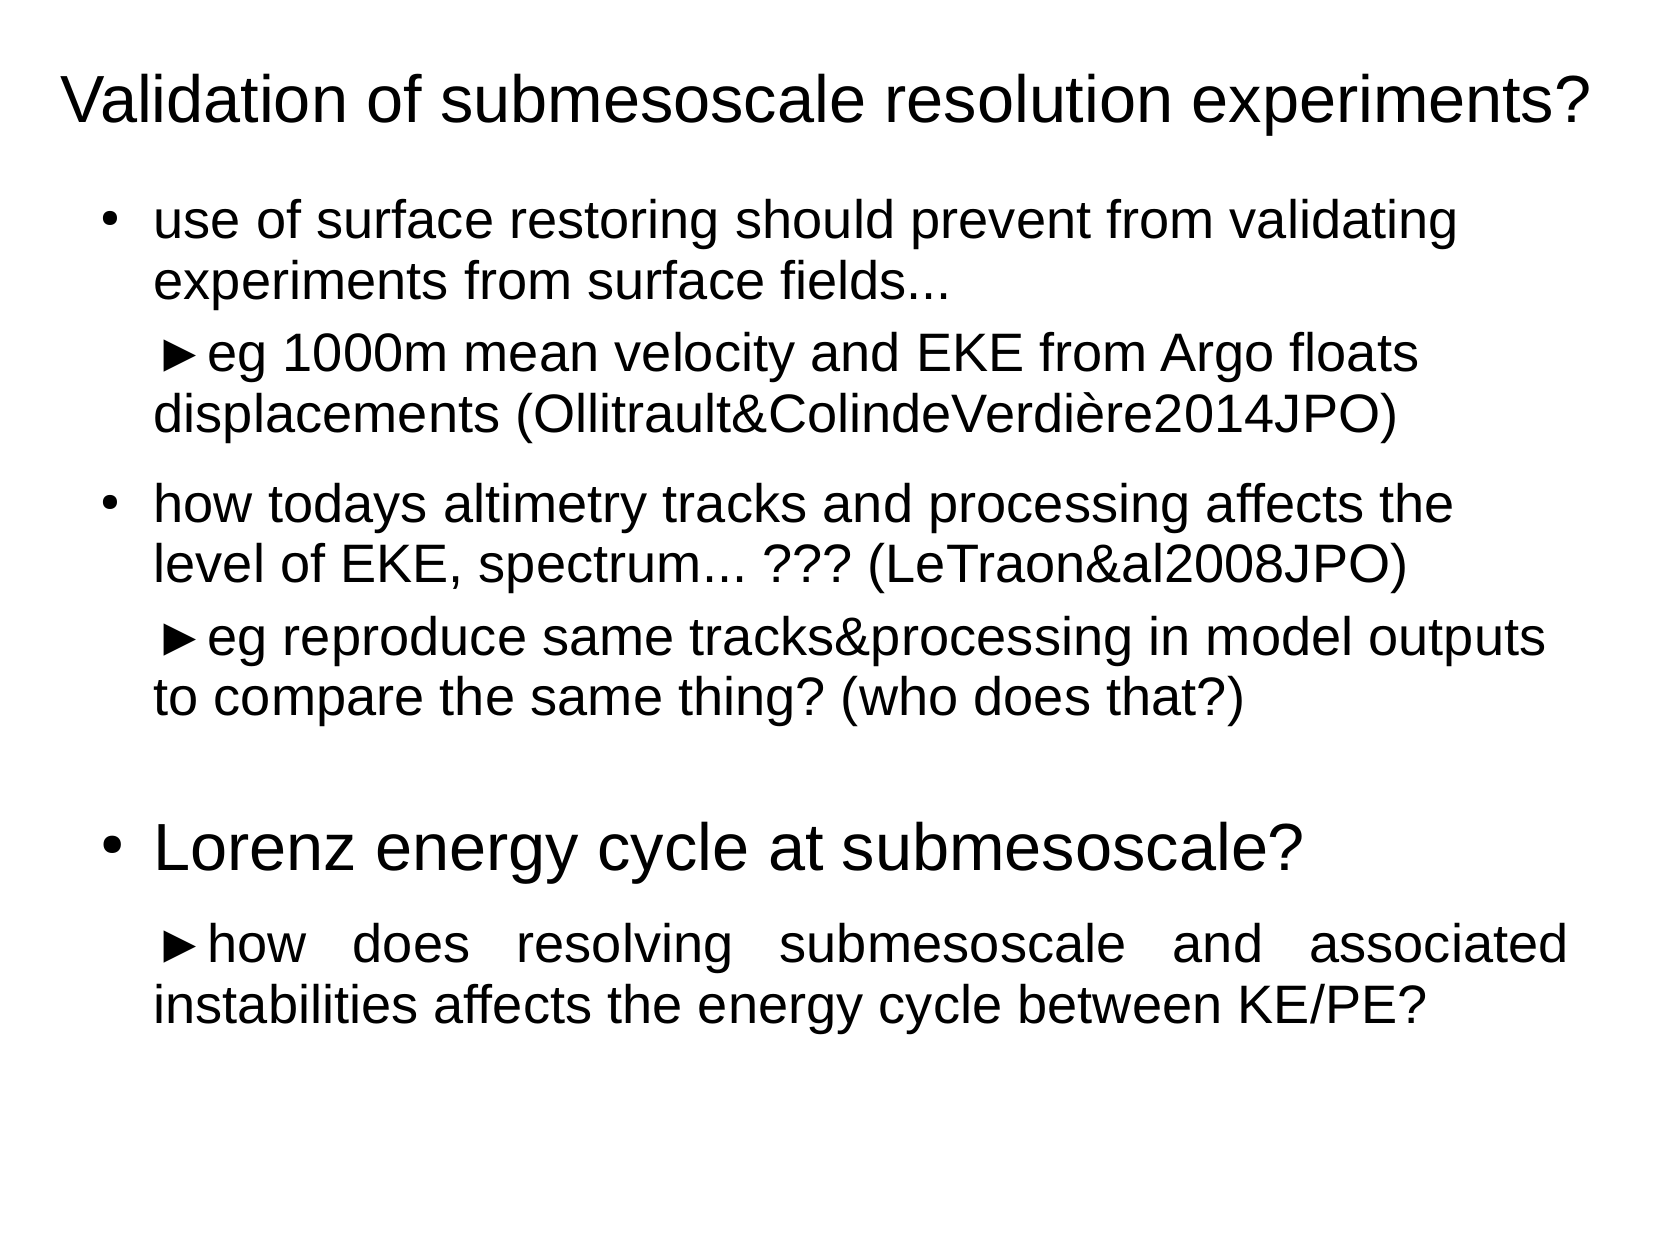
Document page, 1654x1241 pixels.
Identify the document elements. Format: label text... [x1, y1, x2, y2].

title Validation of submesoscale resolution experiments? [0, 0, 1654, 204]
list use of surface restoring should prevent from validating experiments from surface fields... ►eg 1000m mean velocity and EKE from Argo floats displacements (Ollitrault&ColindeVerdière2014JPO) how todays altimetry tracks and processing affects the level of EKE, spectrum... ??? (LeTraon&al2008JPO) ►eg reproduce same tracks&processing in model outputs to compare the same thing? (who does that?) Lorenz energy cycle at submesoscale? ►how does resolving submesoscale and associated instabilities affects the energy cycle between KE/PE? [82, 189, 1571, 1035]
